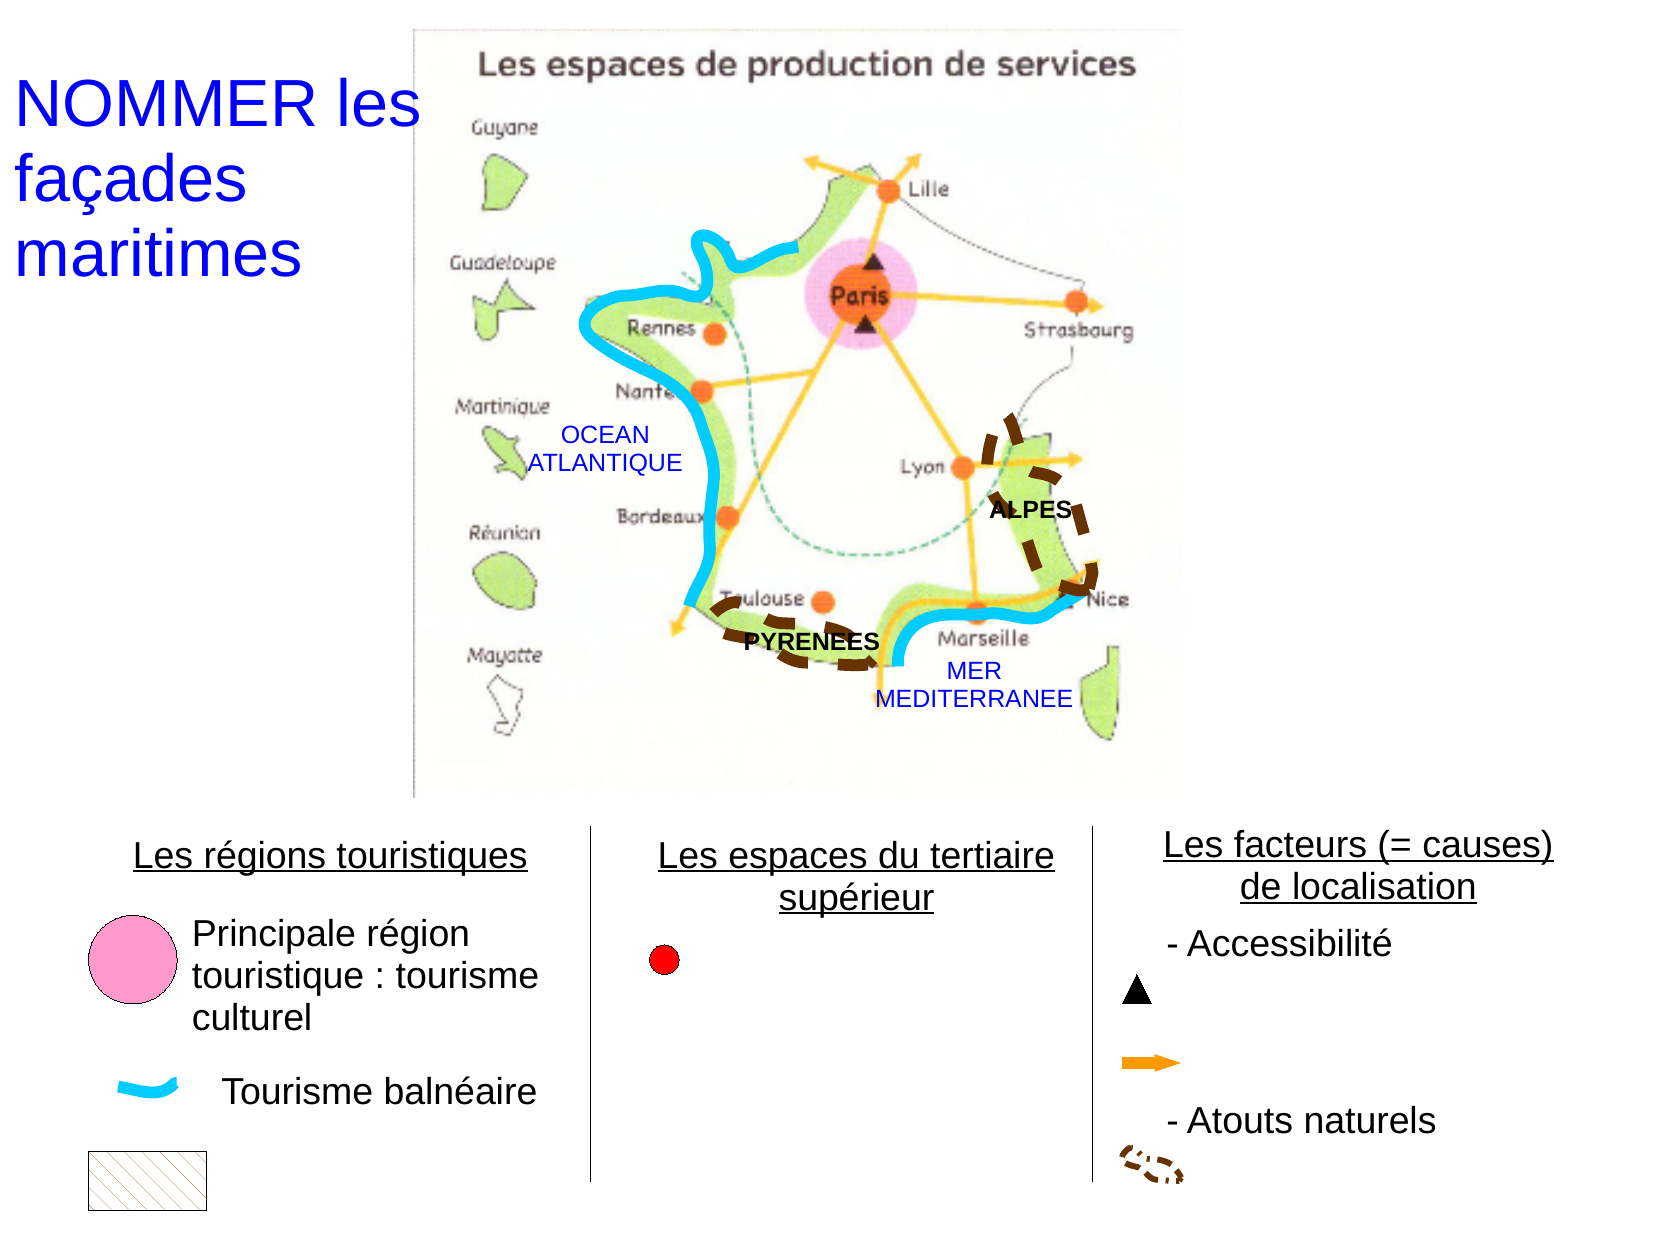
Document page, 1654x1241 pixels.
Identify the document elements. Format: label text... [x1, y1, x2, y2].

text_box Les facteurs (= causes) de localisation [1122, 816, 1595, 916]
text_box PYRENEES [708, 620, 916, 664]
text_box OCEAN ATLANTIQUE [501, 413, 709, 485]
picture [413, 29, 1182, 798]
text_box Tourisme balnéaire [206, 1062, 621, 1120]
text_box [1122, 974, 1152, 1004]
text_box MER MEDITERRANEE [856, 649, 1093, 737]
text_box - Atouts naturels [1151, 1092, 1565, 1150]
text_box Les régions touristiques [118, 826, 590, 884]
text_box [88, 915, 177, 1004]
text_box [88, 1151, 207, 1211]
text_box [650, 944, 680, 975]
text_box Principale région touristique : tourisme culturel [177, 905, 650, 1046]
text_box ALPES [974, 488, 1182, 533]
text_box Les espaces du tertiaire supérieur [620, 826, 1092, 926]
text_box NOMMER les façades maritimes [0, 59, 473, 299]
text_box - Accessibilité [1151, 915, 1565, 973]
